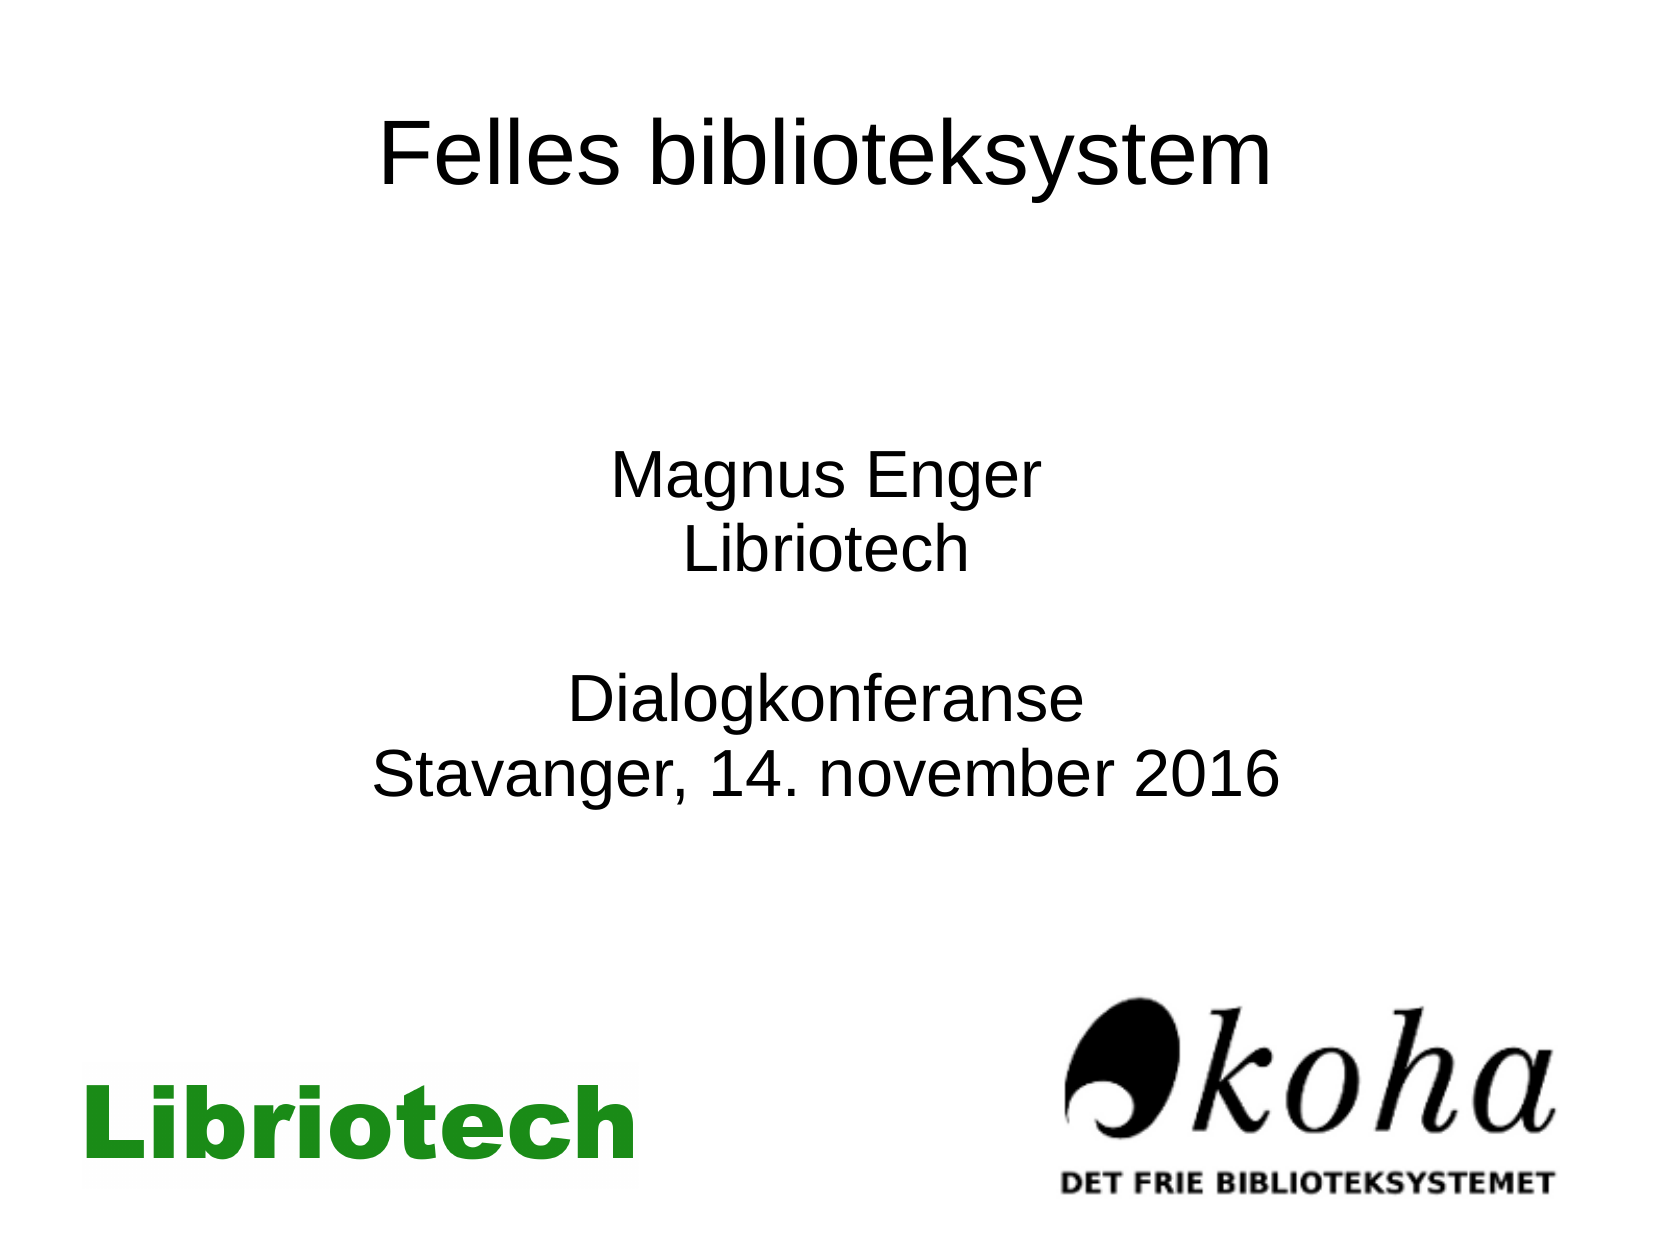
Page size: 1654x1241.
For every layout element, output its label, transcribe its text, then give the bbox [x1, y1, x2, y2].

picture [82, 1062, 639, 1189]
subtitle Magnus Enger Libriotech Dialogkonferanse Stavanger, 14. november 2016 [82, 290, 1571, 957]
picture [1051, 988, 1568, 1205]
title Felles biblioteksystem [82, 49, 1571, 257]
